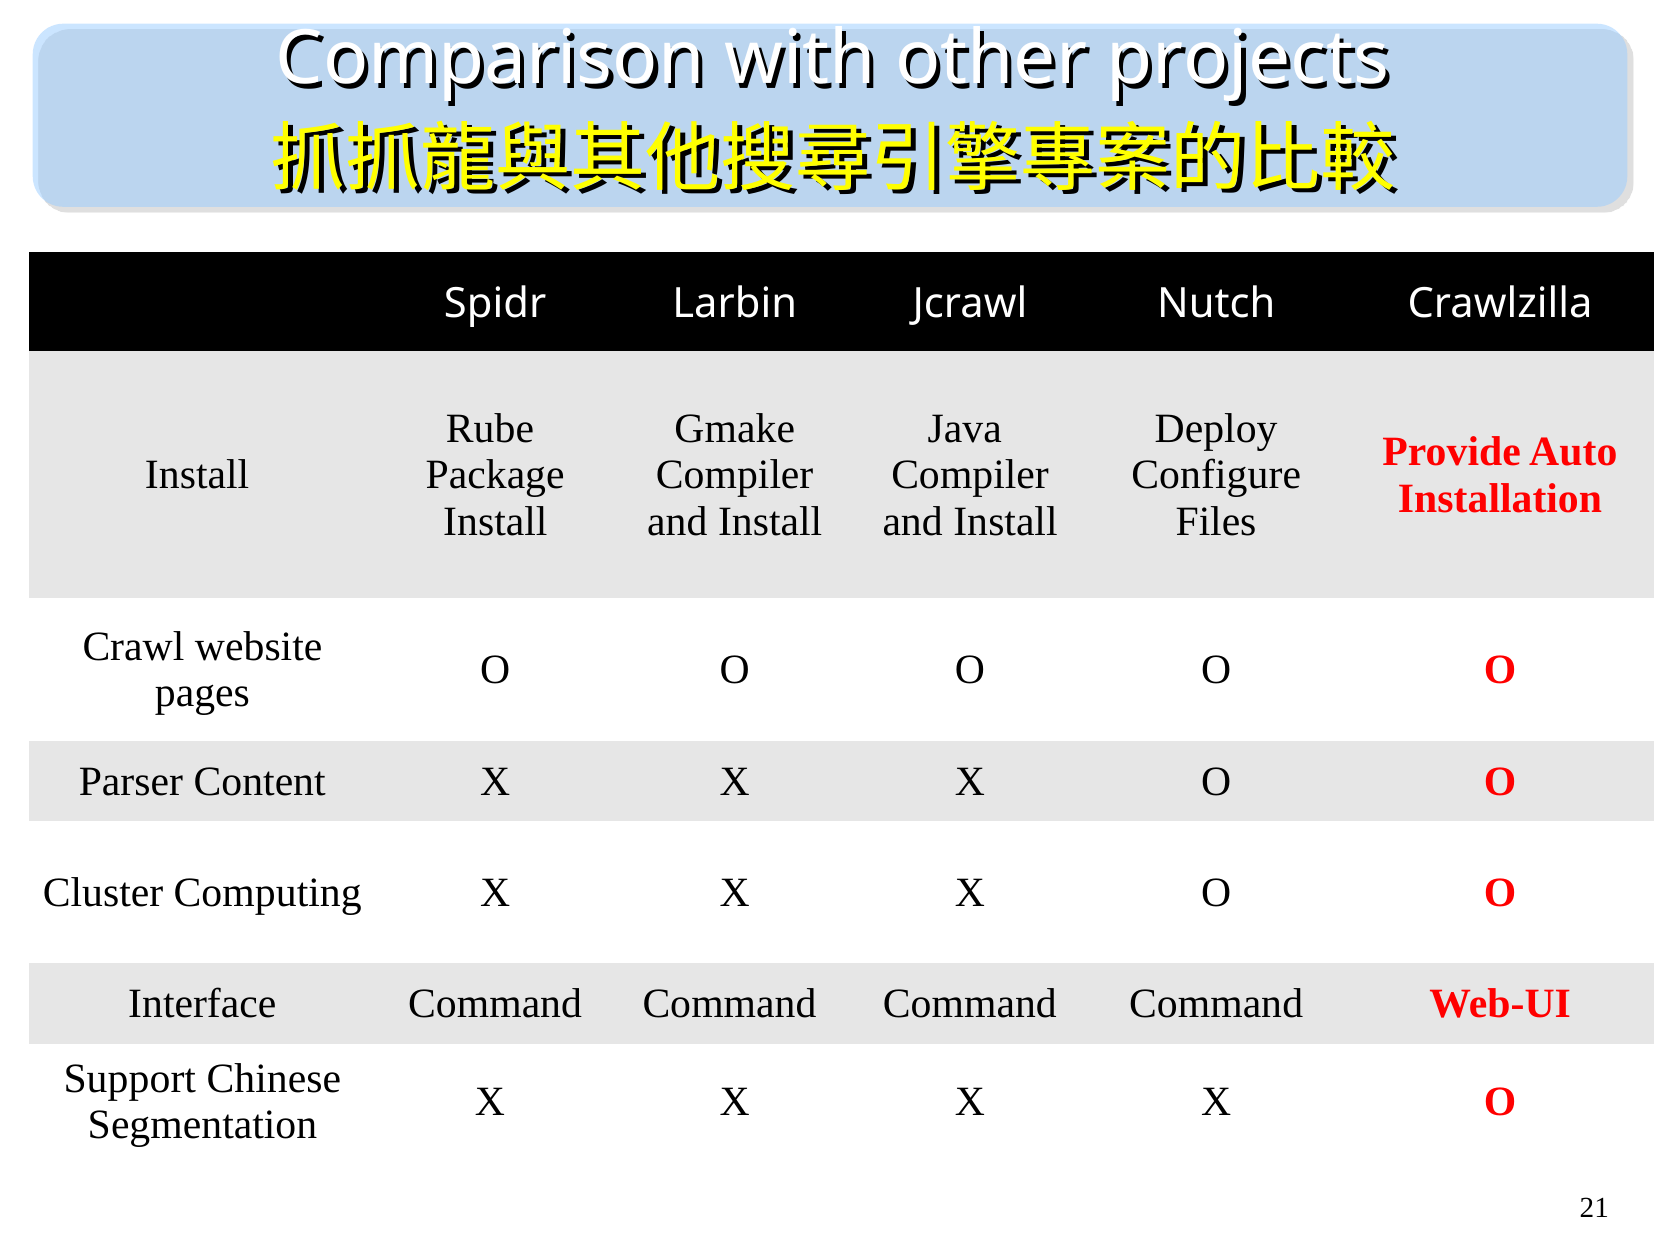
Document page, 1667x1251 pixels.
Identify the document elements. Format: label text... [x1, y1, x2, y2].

table_cell Deploy Configure Files [1086, 351, 1347, 598]
table_cell O [1086, 821, 1347, 963]
table_cell X [855, 821, 1086, 963]
table_cell O [1347, 1044, 1654, 1158]
text_box [32, 23, 1628, 207]
table_cell O [375, 598, 615, 741]
table_cell Rube Package Install [375, 351, 615, 598]
table_cell Support Chinese Segmentation [29, 1044, 375, 1158]
title Comparison with other projects 抓抓龍與其他搜尋引擎專案的比較 [125, 0, 1542, 200]
table_header Crawlzilla [1347, 252, 1654, 351]
table_cell X [855, 1044, 1086, 1158]
table_cell Java Compiler and Install [855, 351, 1086, 598]
table_cell Cluster Computing [29, 821, 375, 963]
table_cell O [615, 598, 855, 741]
table_cell Command [375, 963, 615, 1044]
table_cell Web-UI [1347, 963, 1654, 1044]
table_cell Interface [29, 963, 375, 1044]
table_header Nutch [1086, 252, 1347, 351]
table_cell O [1086, 741, 1347, 821]
table_cell X [615, 821, 855, 963]
table_cell O [1347, 821, 1654, 963]
table_cell Crawl website pages [29, 598, 375, 741]
table_header Spidr [375, 252, 615, 351]
table_cell Command [1086, 963, 1347, 1044]
table_header Larbin [615, 252, 855, 351]
table_cell Command [615, 963, 855, 1044]
table_cell O [1086, 598, 1347, 741]
table_cell X [615, 741, 855, 821]
table_header [29, 252, 375, 351]
table_cell X [375, 821, 615, 963]
table_cell X [375, 1044, 615, 1158]
table_cell X [615, 1044, 855, 1158]
table_cell X [375, 741, 615, 821]
table_cell O [1347, 598, 1654, 741]
table_cell Command [855, 963, 1086, 1044]
table_cell Parser Content [29, 741, 375, 821]
table_cell Gmake Compiler and Install [615, 351, 855, 598]
table_cell Provide Auto Installation [1347, 351, 1654, 598]
table_cell X [855, 741, 1086, 821]
table_cell O [1347, 741, 1654, 821]
table_cell X [1086, 1044, 1347, 1158]
table_cell Install [29, 351, 375, 598]
table_header Jcrawl [855, 252, 1086, 351]
table_cell O [855, 598, 1086, 741]
